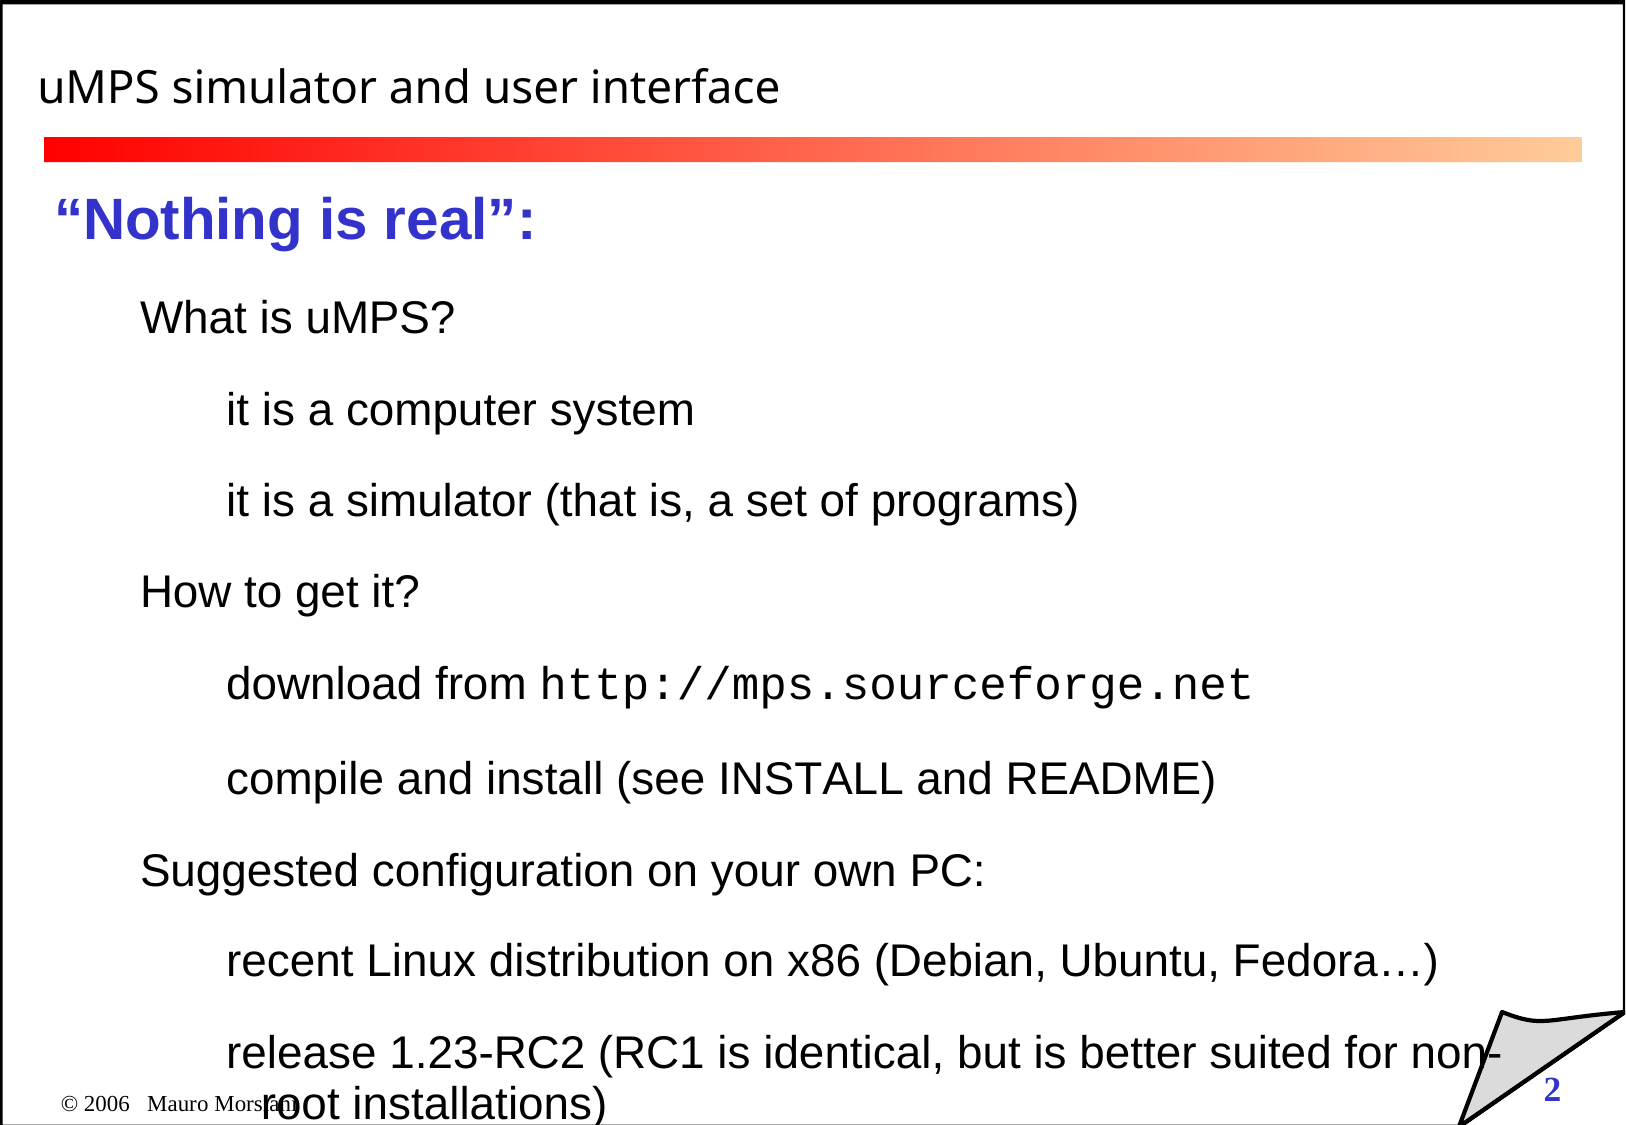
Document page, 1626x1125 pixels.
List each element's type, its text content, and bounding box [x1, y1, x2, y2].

title uMPS simulator and user interface [37, 44, 1588, 131]
list “Nothing is real”: What is uMPS? it is a computer system it is a simulator (that is, a set of programs) How to get it? download from http://mps.sourceforge.net compile and install (see INSTALL and README) Suggested configuration on your own PC: recent Linux distribution on x86 (Debian, Ubuntu, Fedora…) release 1.23-RC2 (RC1 is identical, but is better suited for non-root installations) [54, 187, 1571, 1125]
